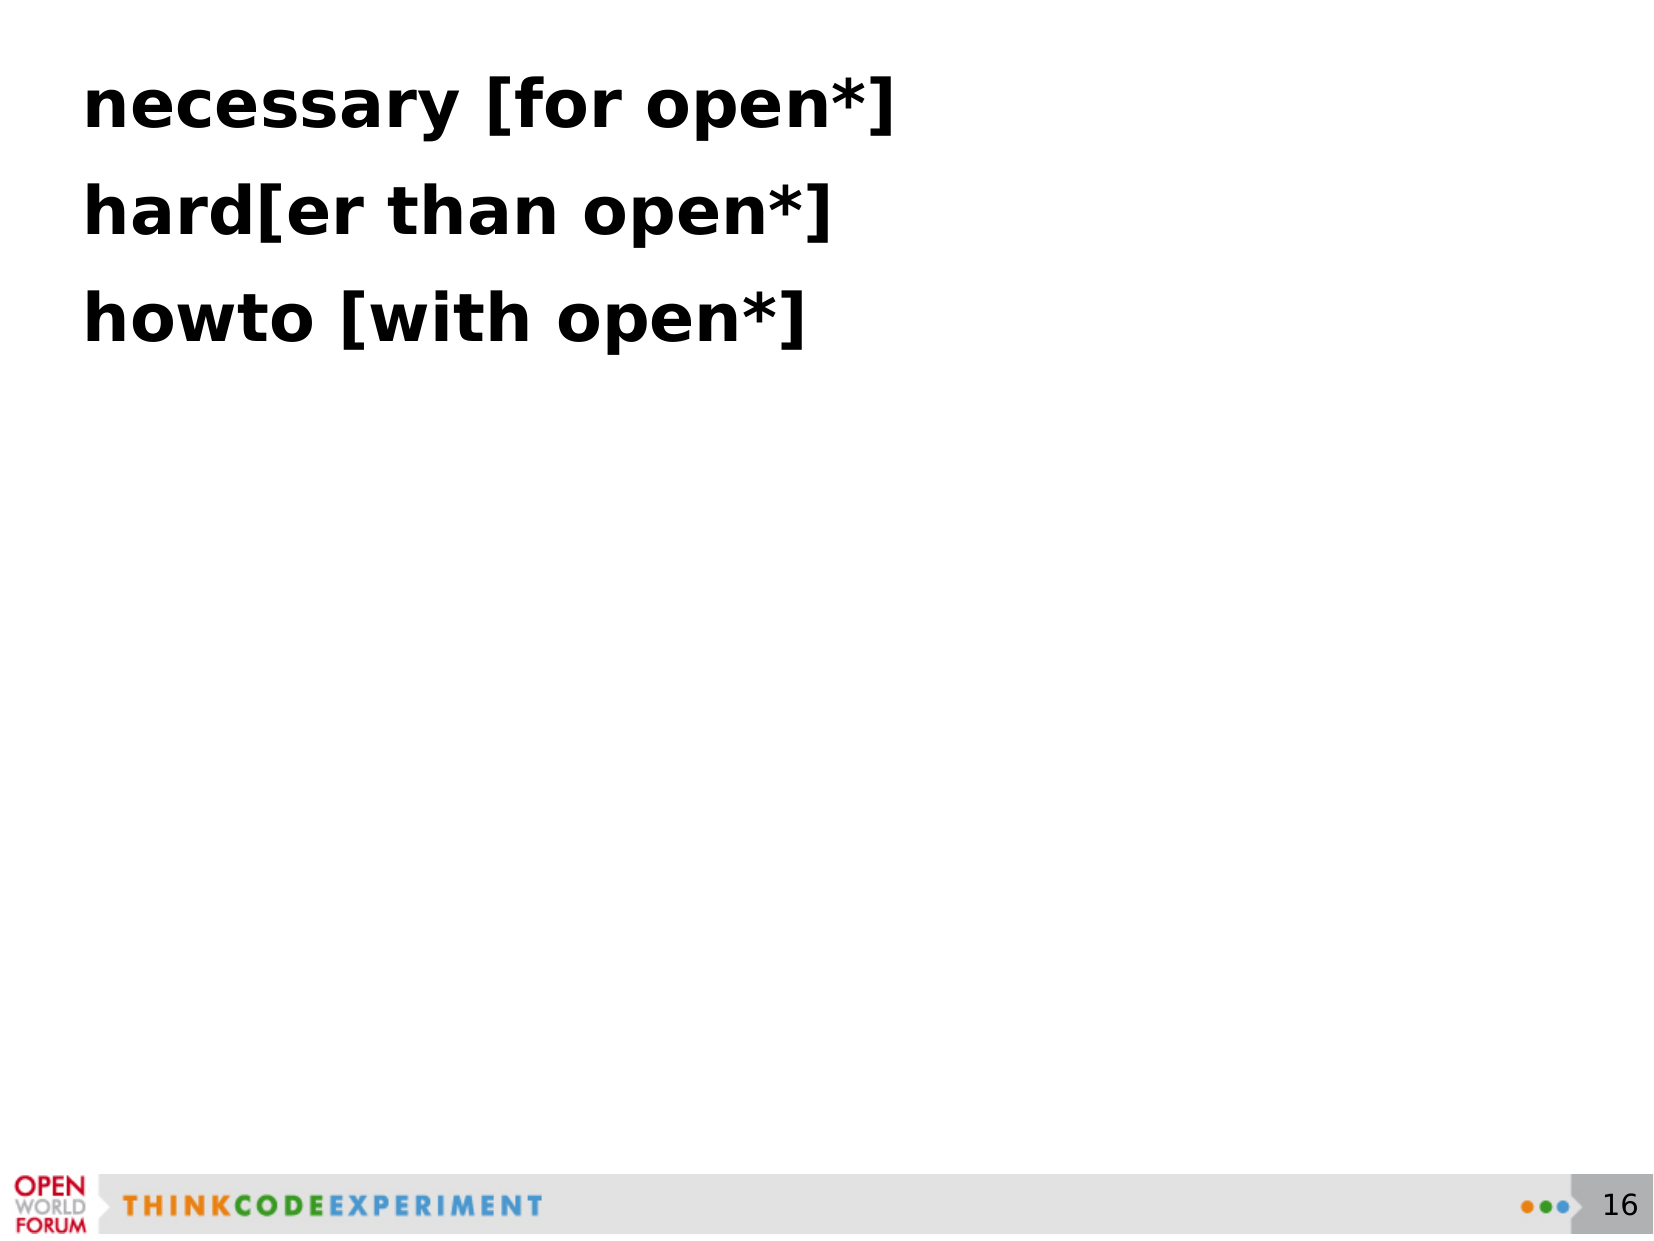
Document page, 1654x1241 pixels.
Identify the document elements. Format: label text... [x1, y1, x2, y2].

list necessary [for open*] hard[er than open*] howto [with open*] [82, 65, 1571, 1062]
picture [0, 1174, 1654, 1234]
